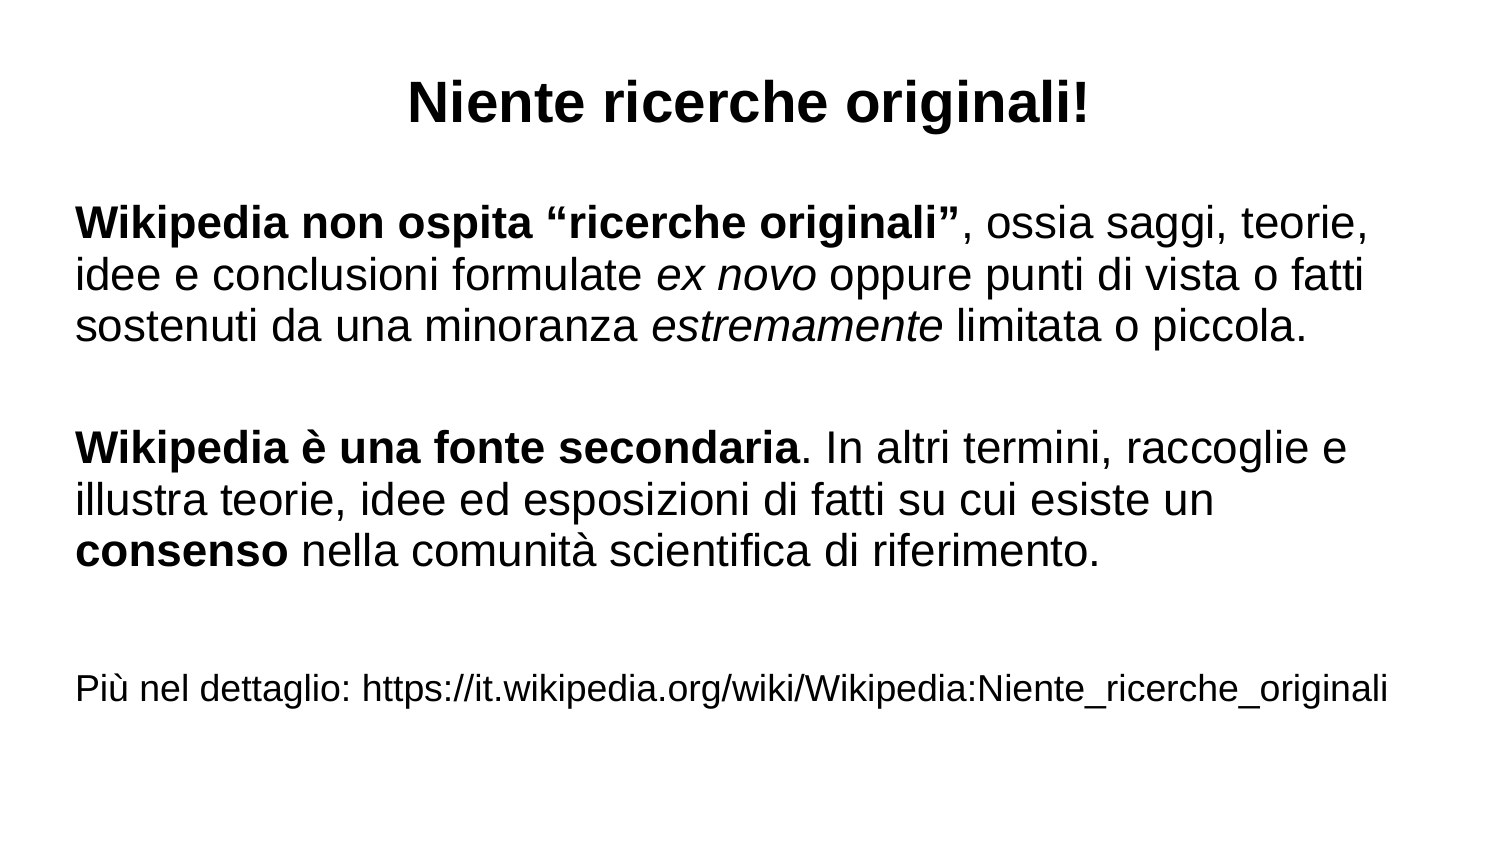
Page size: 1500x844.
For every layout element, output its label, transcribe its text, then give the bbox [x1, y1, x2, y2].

title Niente ricerche originali! [75, 33, 1425, 175]
list Wikipedia non ospita “ricerche originali”, ossia saggi, teorie, idee e conclusioni formulate ex novo oppure punti di vista o fatti sostenuti da una minoranza estremamente limitata o piccola. Wikipedia è una fonte secondaria. In altri termini, raccoglie e illustra teorie, idee ed esposizioni di fatti su cui esiste un consenso nella comunità scientifica di riferimento. Più nel dettaglio: https://it.wikipedia.org/wiki/Wikipedia:Niente_ricerche_originali [75, 197, 1425, 745]
